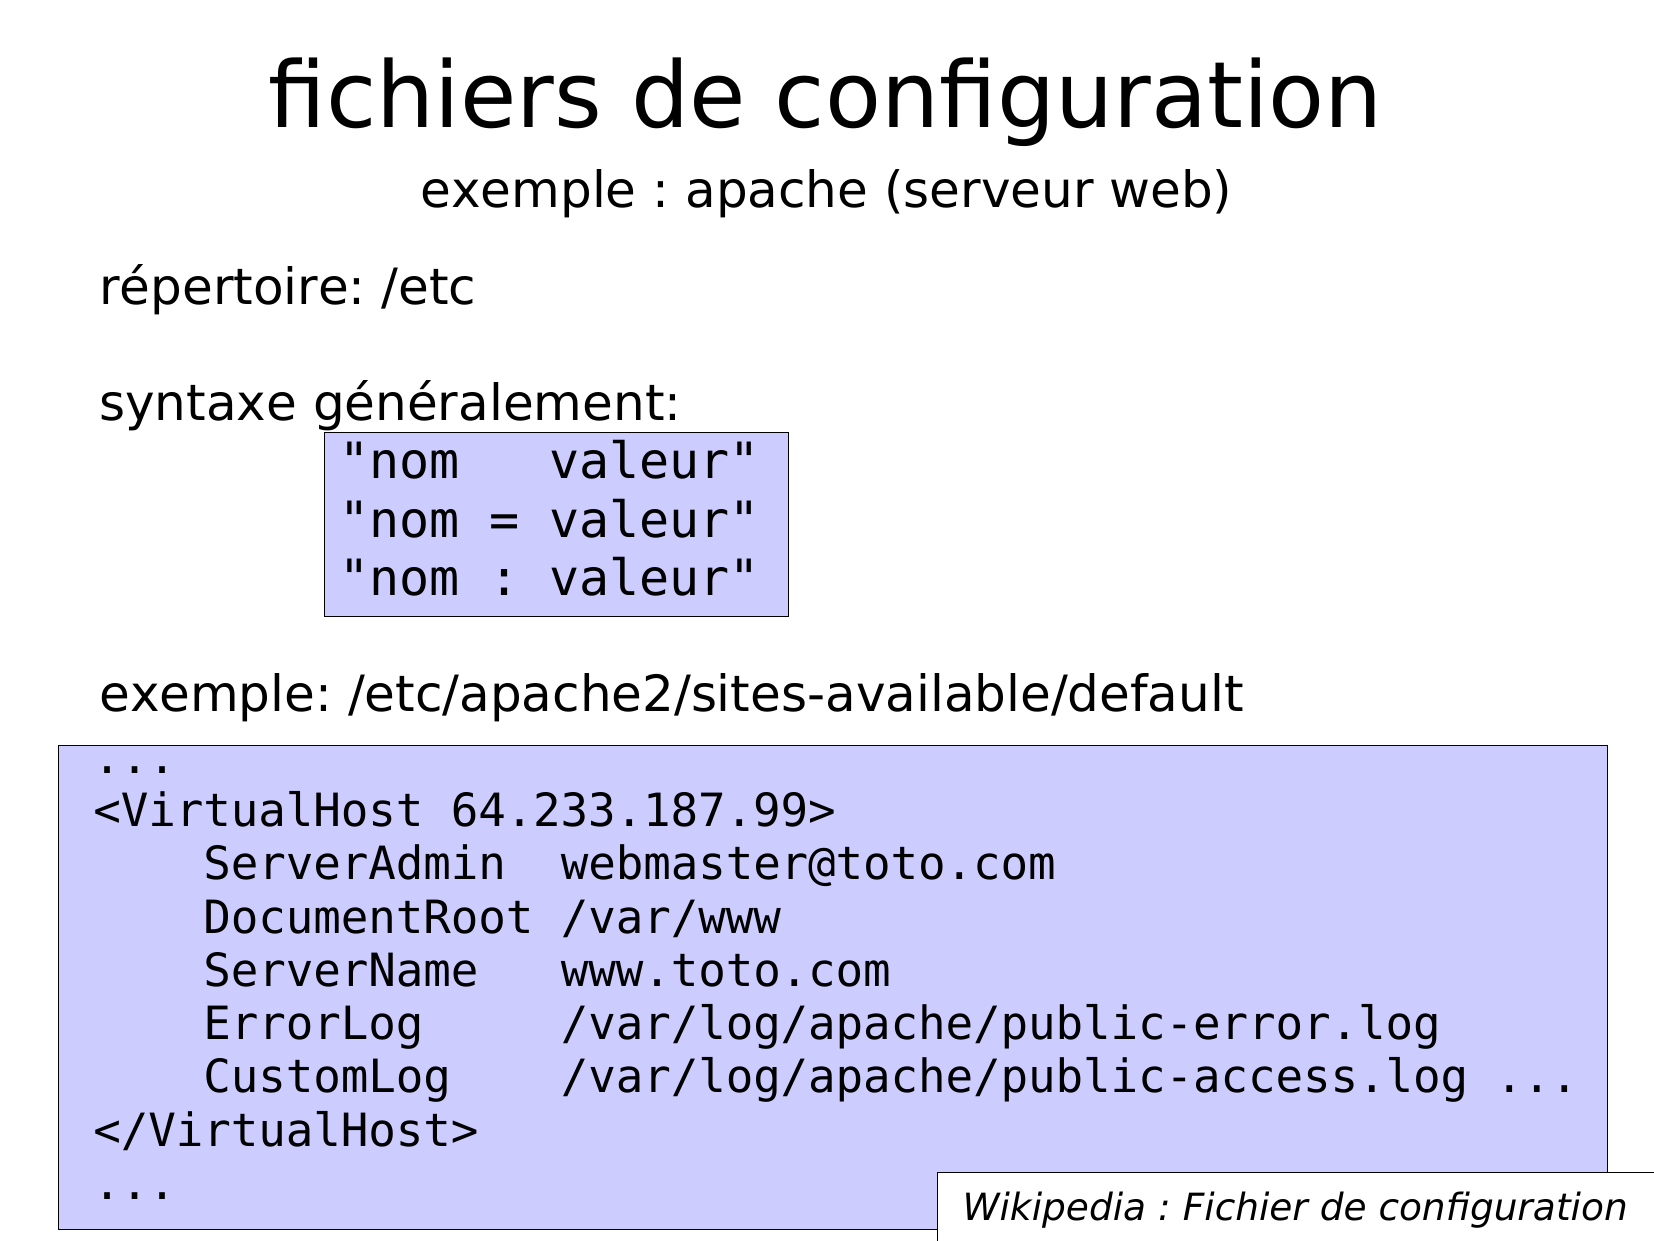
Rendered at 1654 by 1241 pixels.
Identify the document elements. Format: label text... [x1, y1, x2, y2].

title fichiers de configuration [136, 34, 1518, 158]
text_box Wikipedia : Fichier de configuration [962, 1185, 1641, 1230]
text_box exemple : apache (serveur web) [420, 161, 1234, 220]
text_box [58, 745, 1654, 1241]
text_box ... <VirtualHost 64.233.187.99> ServerAdmin webmaster@toto.com DocumentRoot /var/www ServerName www.toto.com ErrorLog /var/log/apache/public-error.log CustomLog /var/log/apache/public-access.log ... </VirtualHost> ... [93, 730, 1579, 1211]
text_box répertoire: /etc syntaxe généralement: "nom valeur" "nom = valeur" "nom : valeur" exemple: /etc/apache2/sites-available/default [99, 257, 1245, 782]
